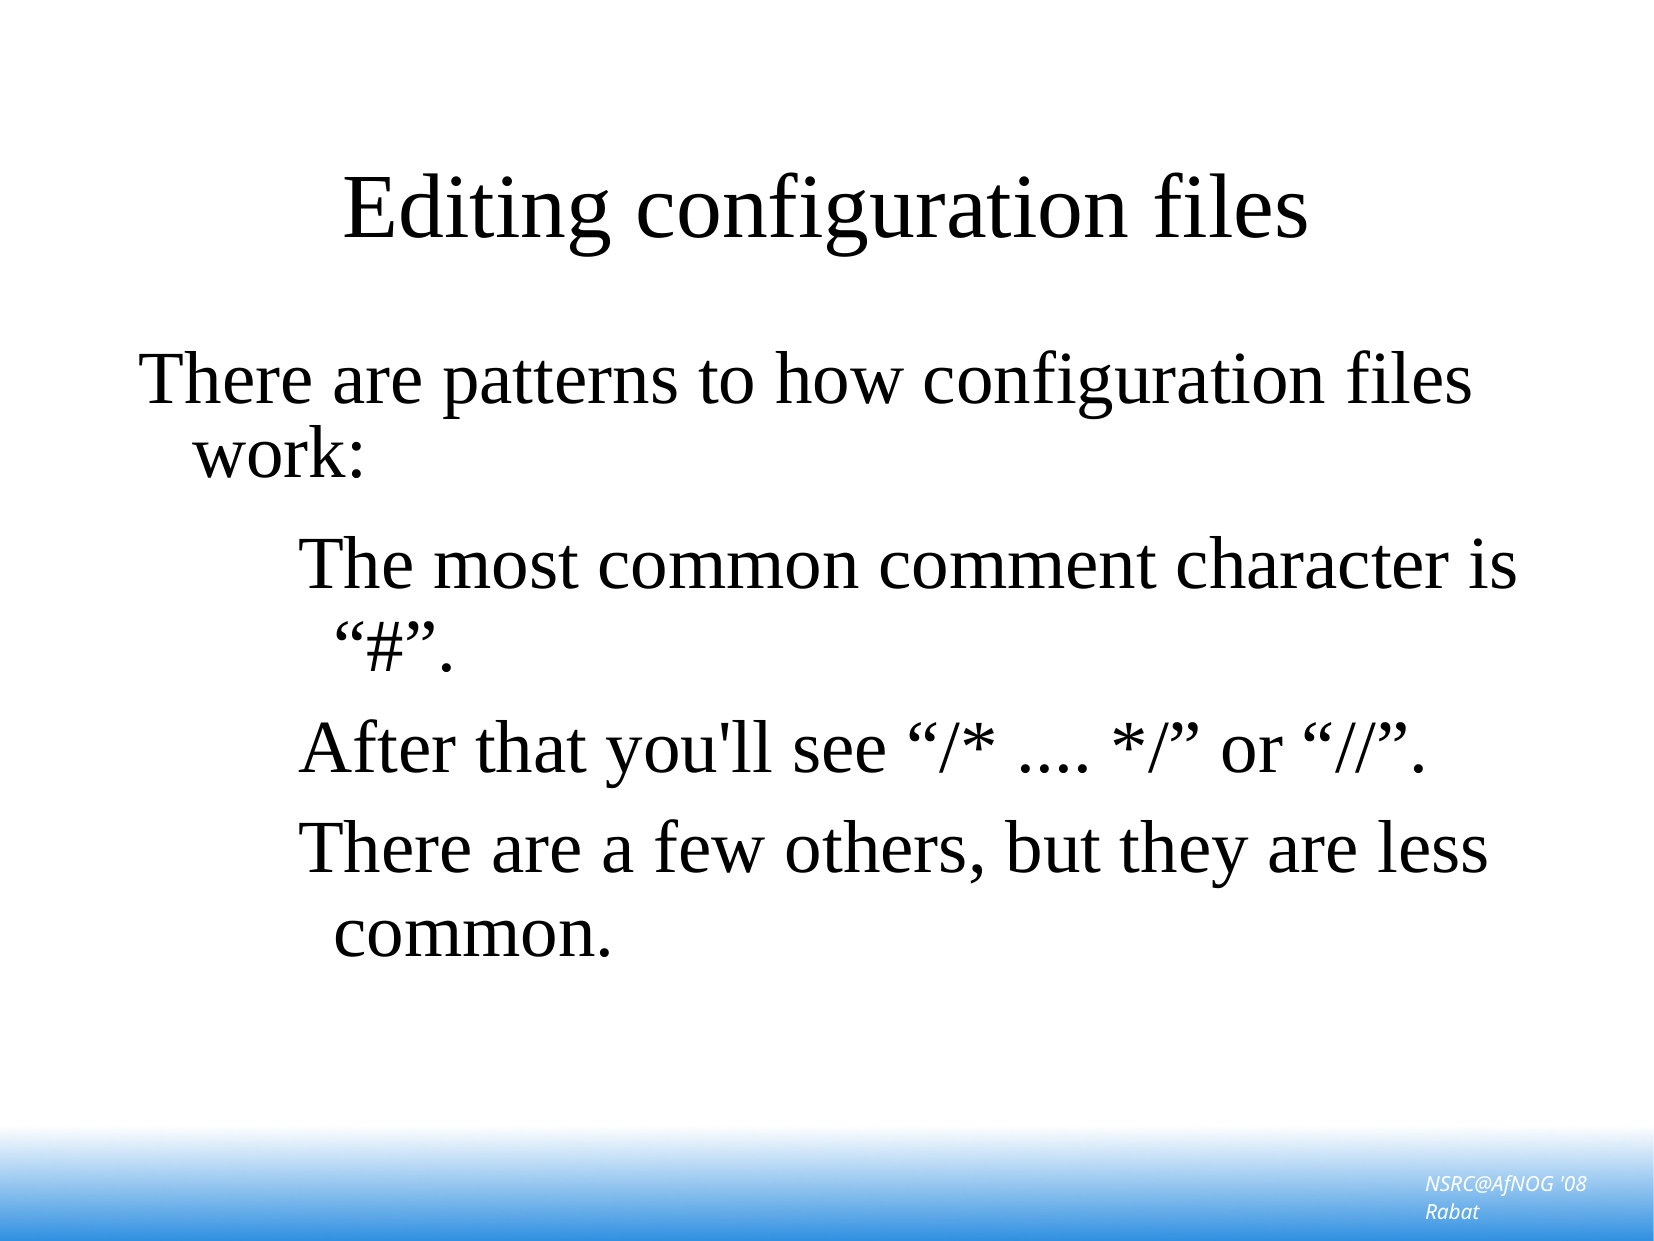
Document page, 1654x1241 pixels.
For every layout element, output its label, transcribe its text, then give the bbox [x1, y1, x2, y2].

title Editing configuration files [121, 102, 1534, 311]
list There are patterns to how configuration files work: The most common comment character is “#”. After that you'll see “/* .... */” or “//”. There are a few others, but they are less common. [121, 344, 1534, 1135]
picture [0, 1124, 1654, 1241]
